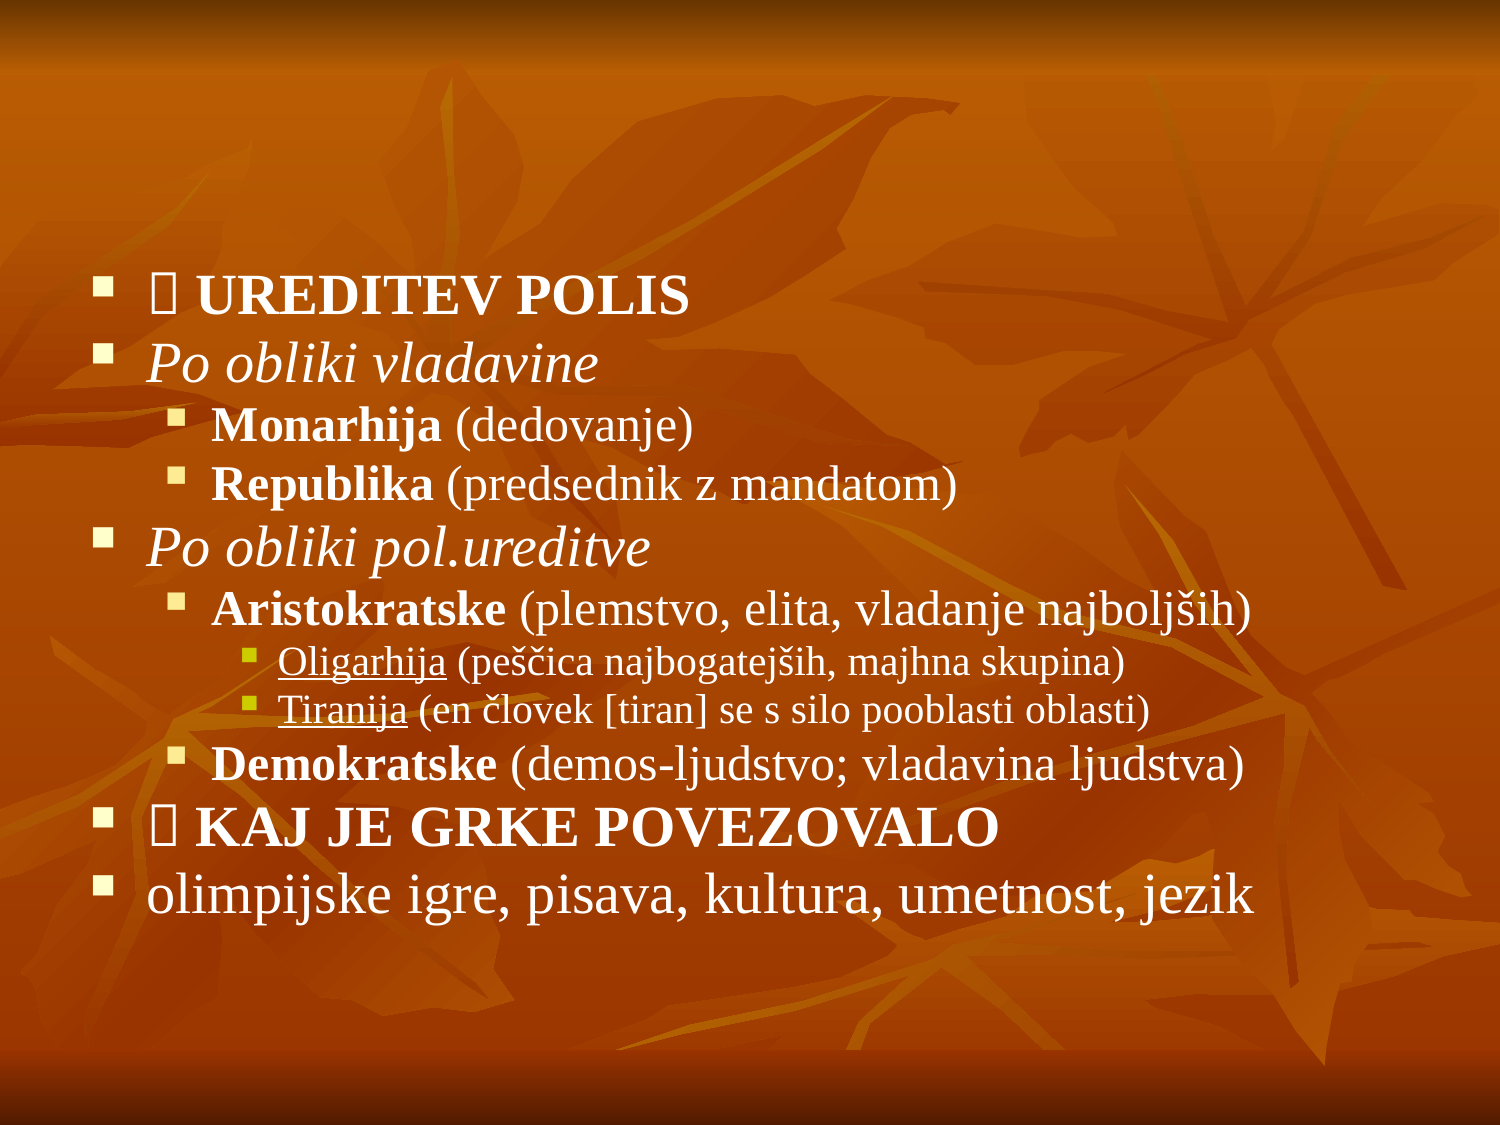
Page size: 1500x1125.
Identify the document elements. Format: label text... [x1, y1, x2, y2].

list  UREDITEV POLIS Po obliki vladavine Monarhija (dedovanje) Republika (predsednik z mandatom) Po obliki pol.ureditve Aristokratske (plemstvo, elita, vladanje najboljših) Oligarhija (peščica najbogatejših, majhna skupina) Tiranija (en človek [tiran] se s silo pooblasti oblasti) Demokratske (demos-ljudstvo; vladavina ljudstva)  KAJ JE GRKE POVEZOVALO olimpijske igre, pisava, kultura, umetnost, jezik [75, 262, 1425, 1006]
